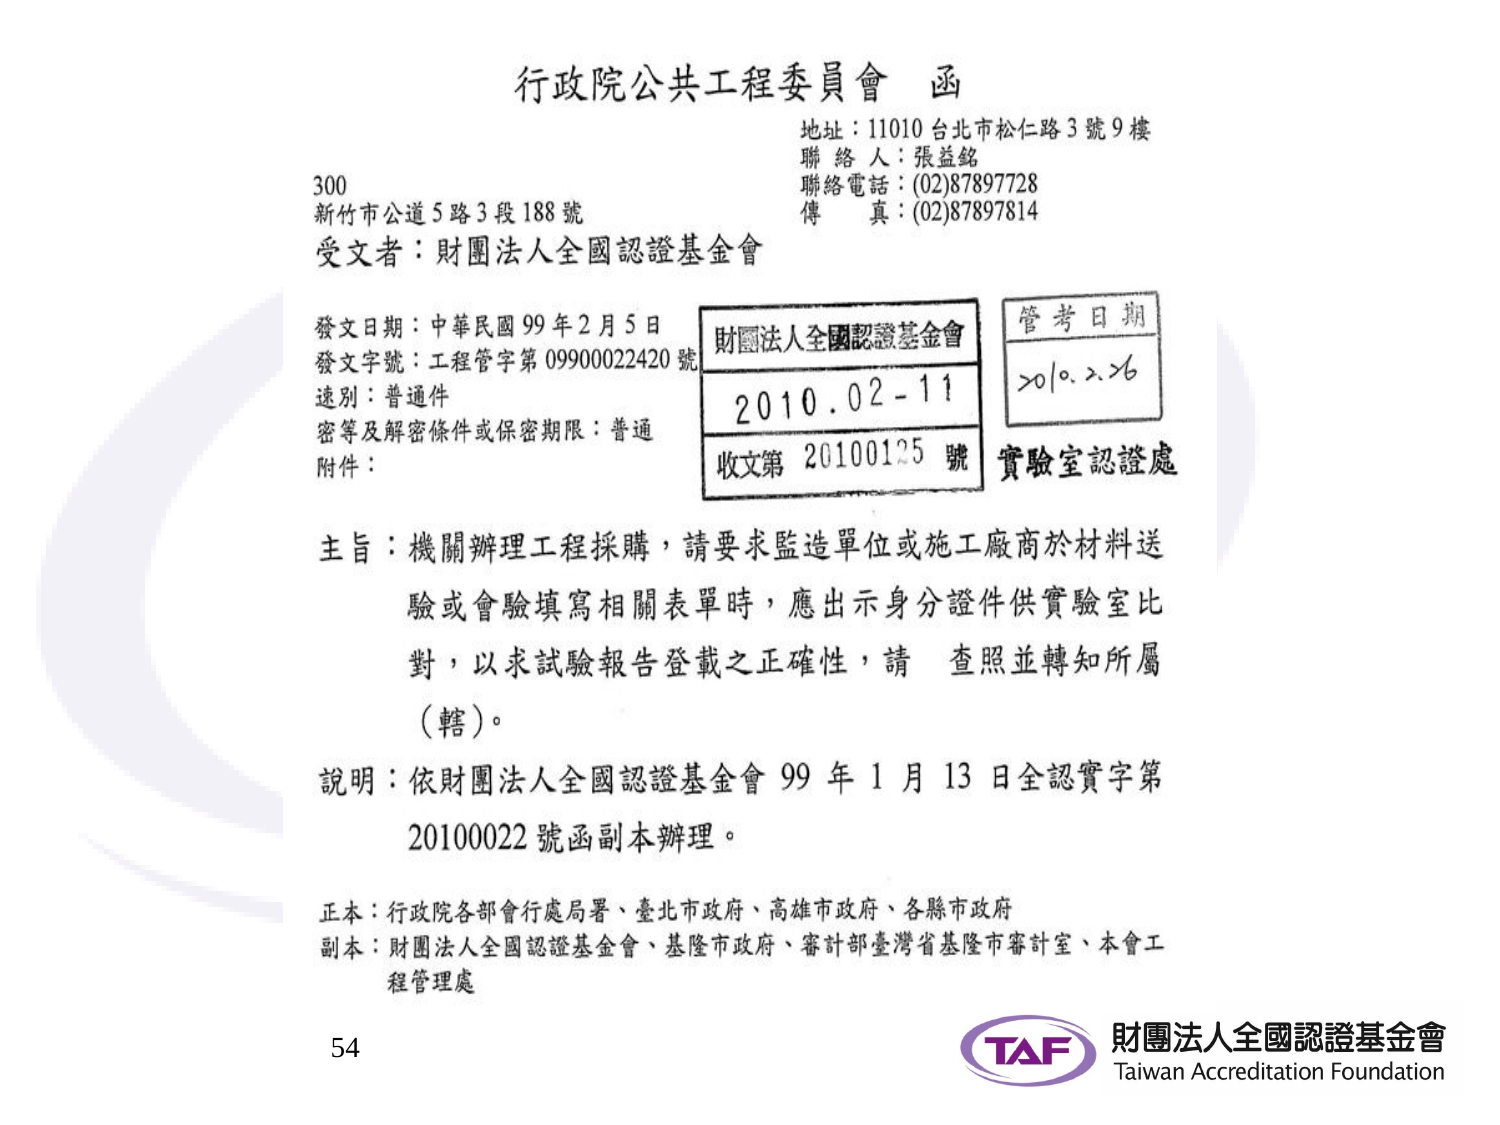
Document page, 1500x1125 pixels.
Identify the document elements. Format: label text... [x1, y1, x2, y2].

picture [283, 42, 1462, 1097]
text_box <編號> [199, 1021, 376, 1125]
